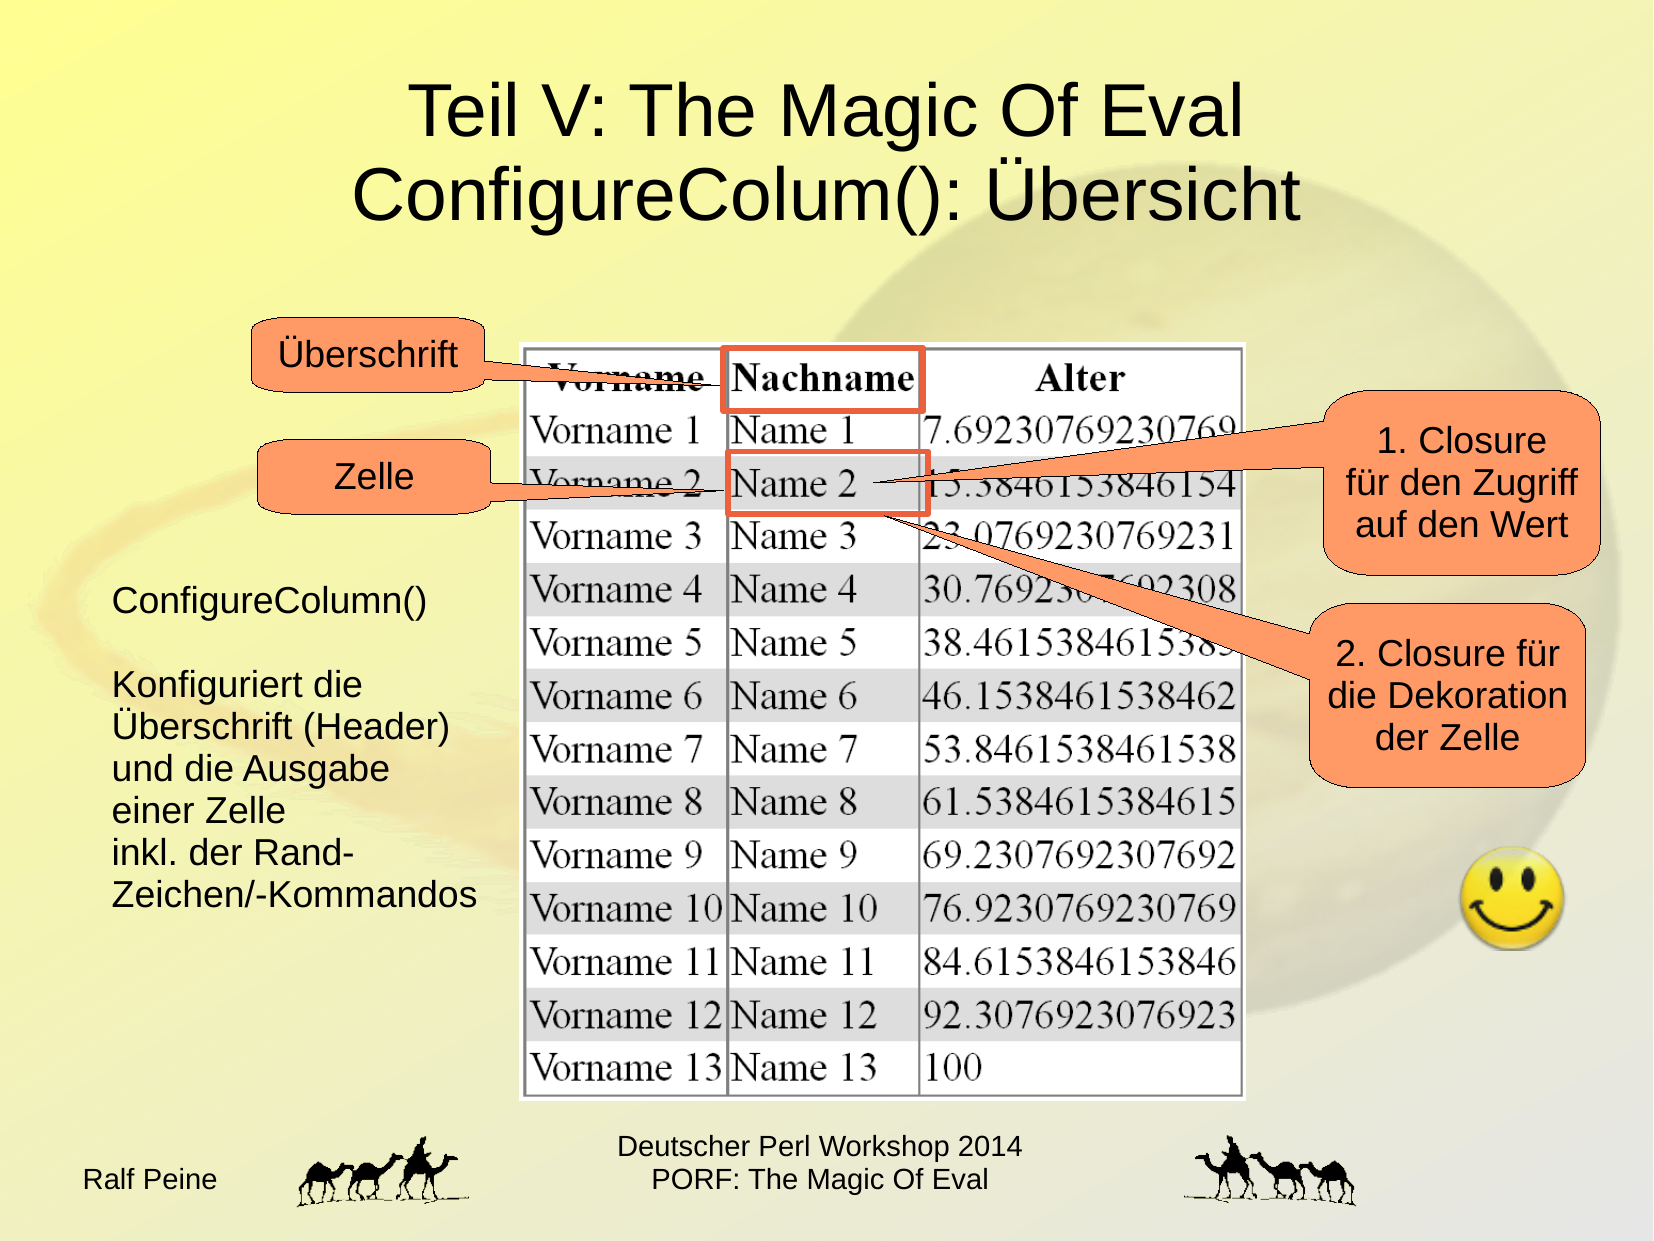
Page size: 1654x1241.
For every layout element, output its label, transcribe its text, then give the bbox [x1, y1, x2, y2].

picture [3, 138, 1654, 1101]
text_box ConfigureColumn() Konfiguriert die Überschrift (Header) und die Ausgabe einer Zelle inkl. der Rand-Zeichen/-Kommandos [96, 571, 521, 924]
text_box Überschrift [251, 317, 720, 393]
title Teil V: The Magic Of Eval ConfigureColum(): Übersicht [82, 49, 1571, 257]
picture [1184, 1133, 1362, 1213]
text_box 1. Closure für den Zugriff auf den Wert [873, 390, 1601, 576]
picture [291, 1134, 469, 1214]
text_box 2. Closure für die Dekoration der Zelle [884, 515, 1586, 788]
text_box Zelle [257, 439, 724, 515]
